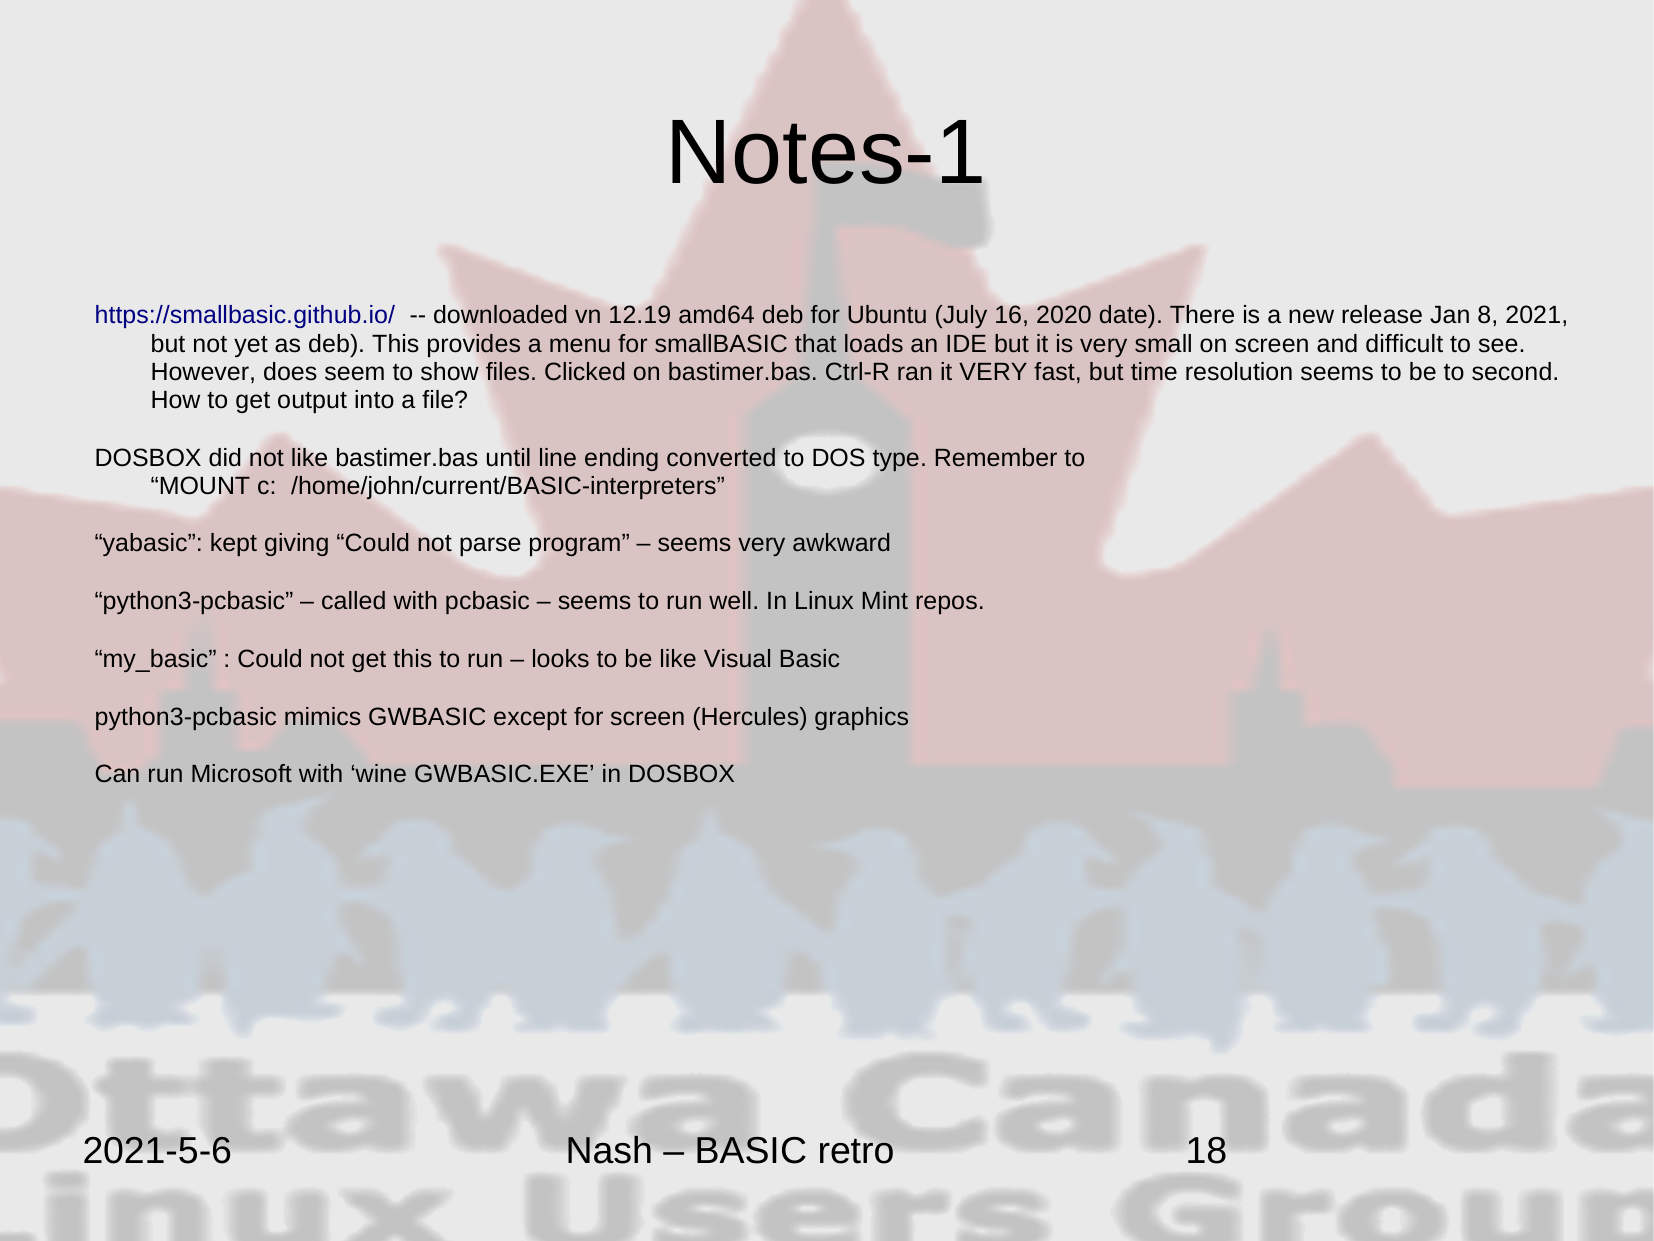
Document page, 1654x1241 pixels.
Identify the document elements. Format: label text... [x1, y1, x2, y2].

picture [0, 0, 1654, 1241]
list https://smallbasic.github.io/ -- downloaded vn 12.19 amd64 deb for Ubuntu (July 16, 2020 date). There is a new release Jan 8, 2021, but not yet as deb). This provides a menu for smallBASIC that loads an IDE but it is very small on screen and difficult to see. However, does seem to show files. Clicked on bastimer.bas. Ctrl-R ran it VERY fast, but time resolution seems to be to second. How to get output into a file? DOSBOX did not like bastimer.bas until line ending converted to DOS type. Remember to “MOUNT c: /home/john/current/BASIC-interpreters” “yabasic”: kept giving “Could not parse program” – seems very awkward “python3-pcbasic” – called with pcbasic – seems to run well. In Linux Mint repos. “my_basic” : Could not get this to run – looks to be like Visual Basic python3-pcbasic mimics GWBASIC except for screen (Hercules) graphics Can run Microsoft with ‘wine GWBASIC.EXE’ in DOSBOX [94, 297, 1582, 1016]
title Notes-1 [82, 49, 1570, 256]
